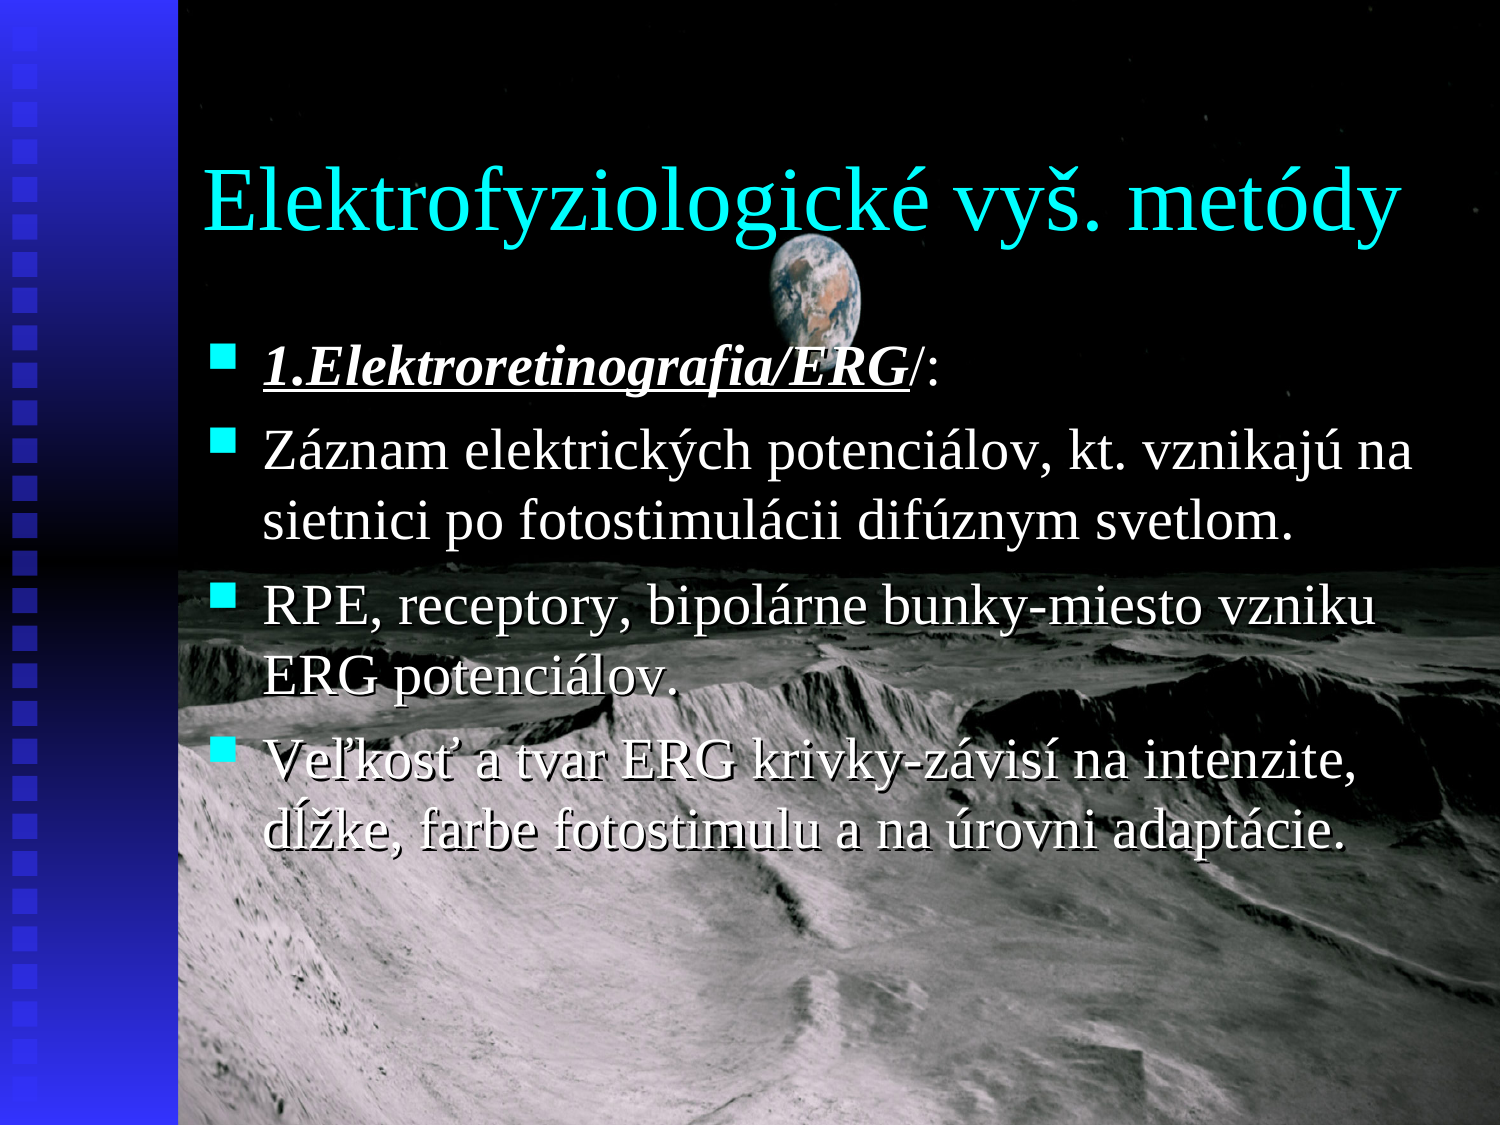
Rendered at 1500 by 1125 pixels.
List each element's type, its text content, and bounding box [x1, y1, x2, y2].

picture [0, 0, 1500, 1125]
title Elektrofyziologické vyš. metódy [187, 99, 1463, 288]
list 1.Elektroretinografia/ERG/: Záznam elektrických potenciálov, kt. vznikajú na sietnici po fotostimulácii difúznym svetlom. RPE, receptory, bipolárne bunky-miesto vzniku ERG potenciálov. Veľkosť a tvar ERG krivky-závisí na intenzite, dĺžke, farbe fotostimulu a na úrovni adaptácie. [191, 319, 1467, 995]
